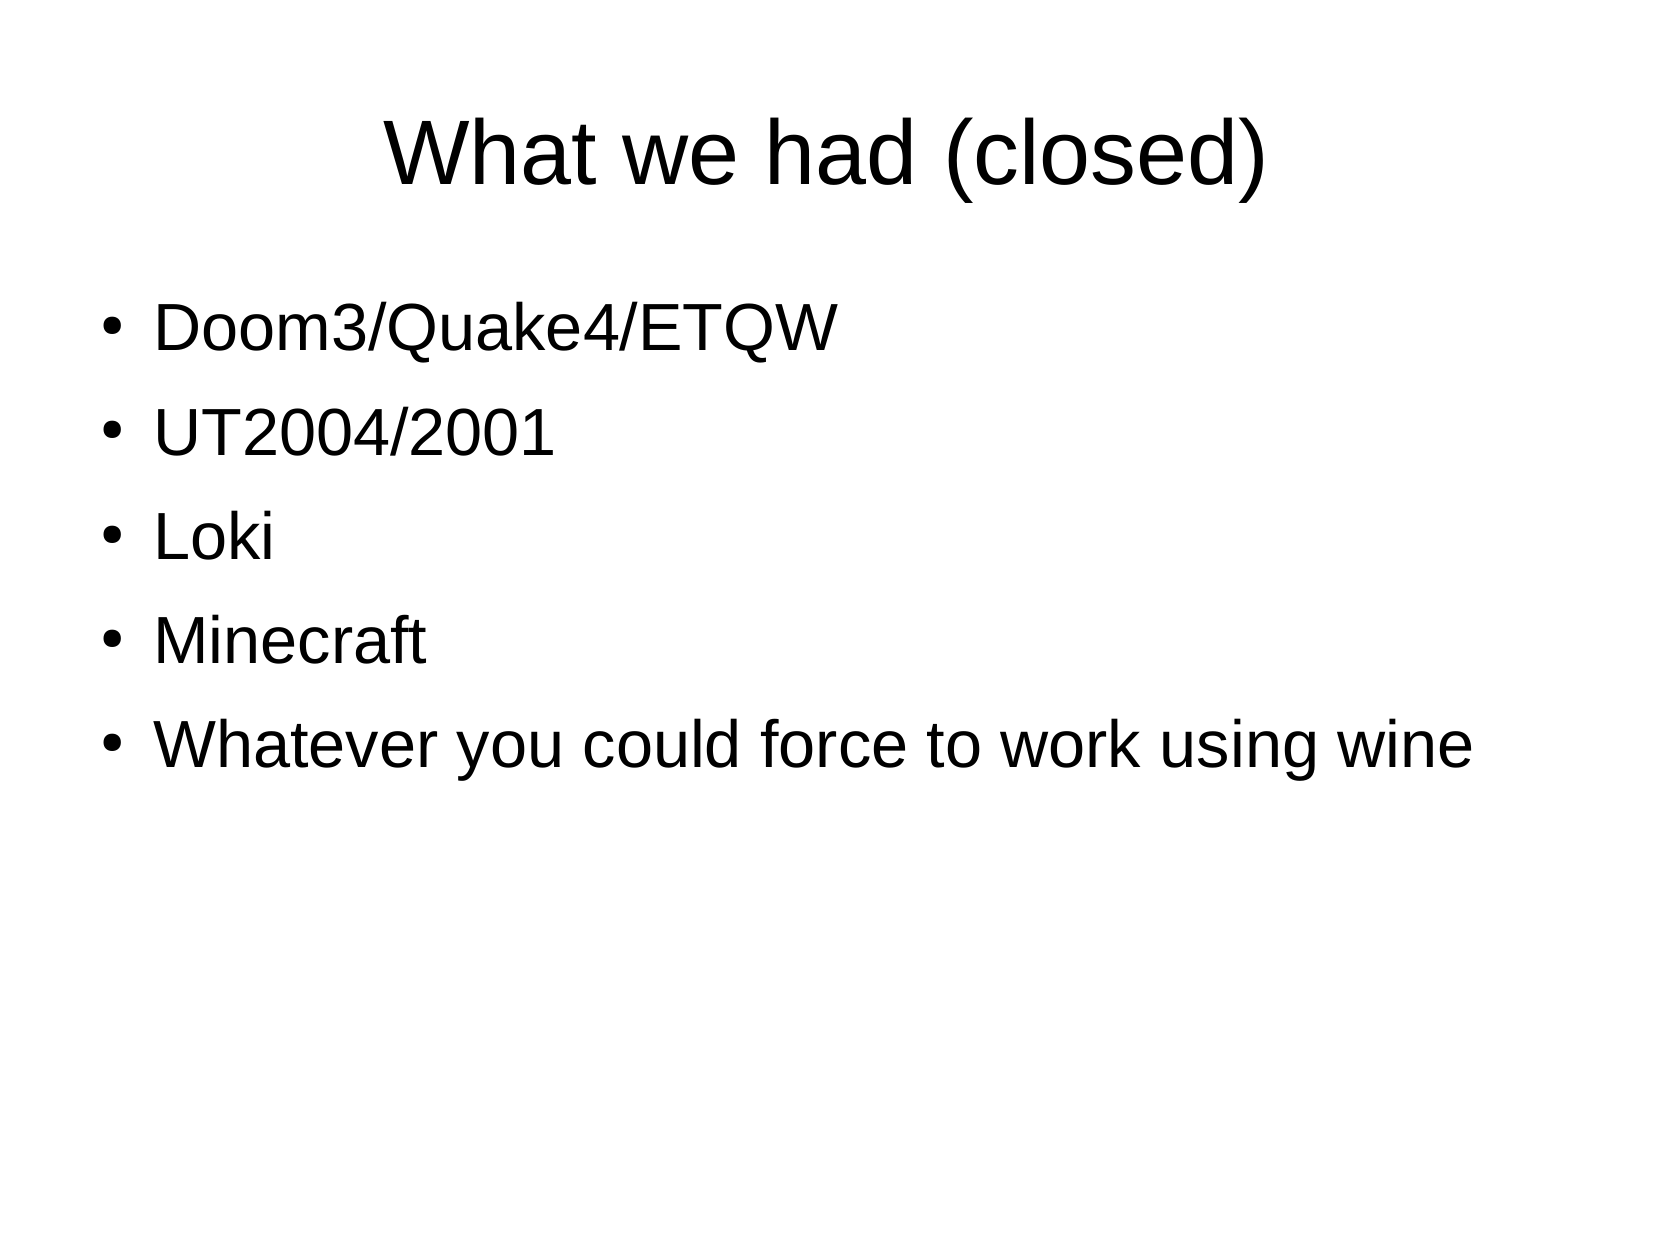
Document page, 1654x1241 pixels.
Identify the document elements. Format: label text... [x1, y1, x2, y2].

title What we had (closed) [82, 49, 1571, 257]
list Doom3/Quake4/ETQW UT2004/2001 Loki Minecraft Whatever you could force to work using wine [82, 290, 1538, 1010]
